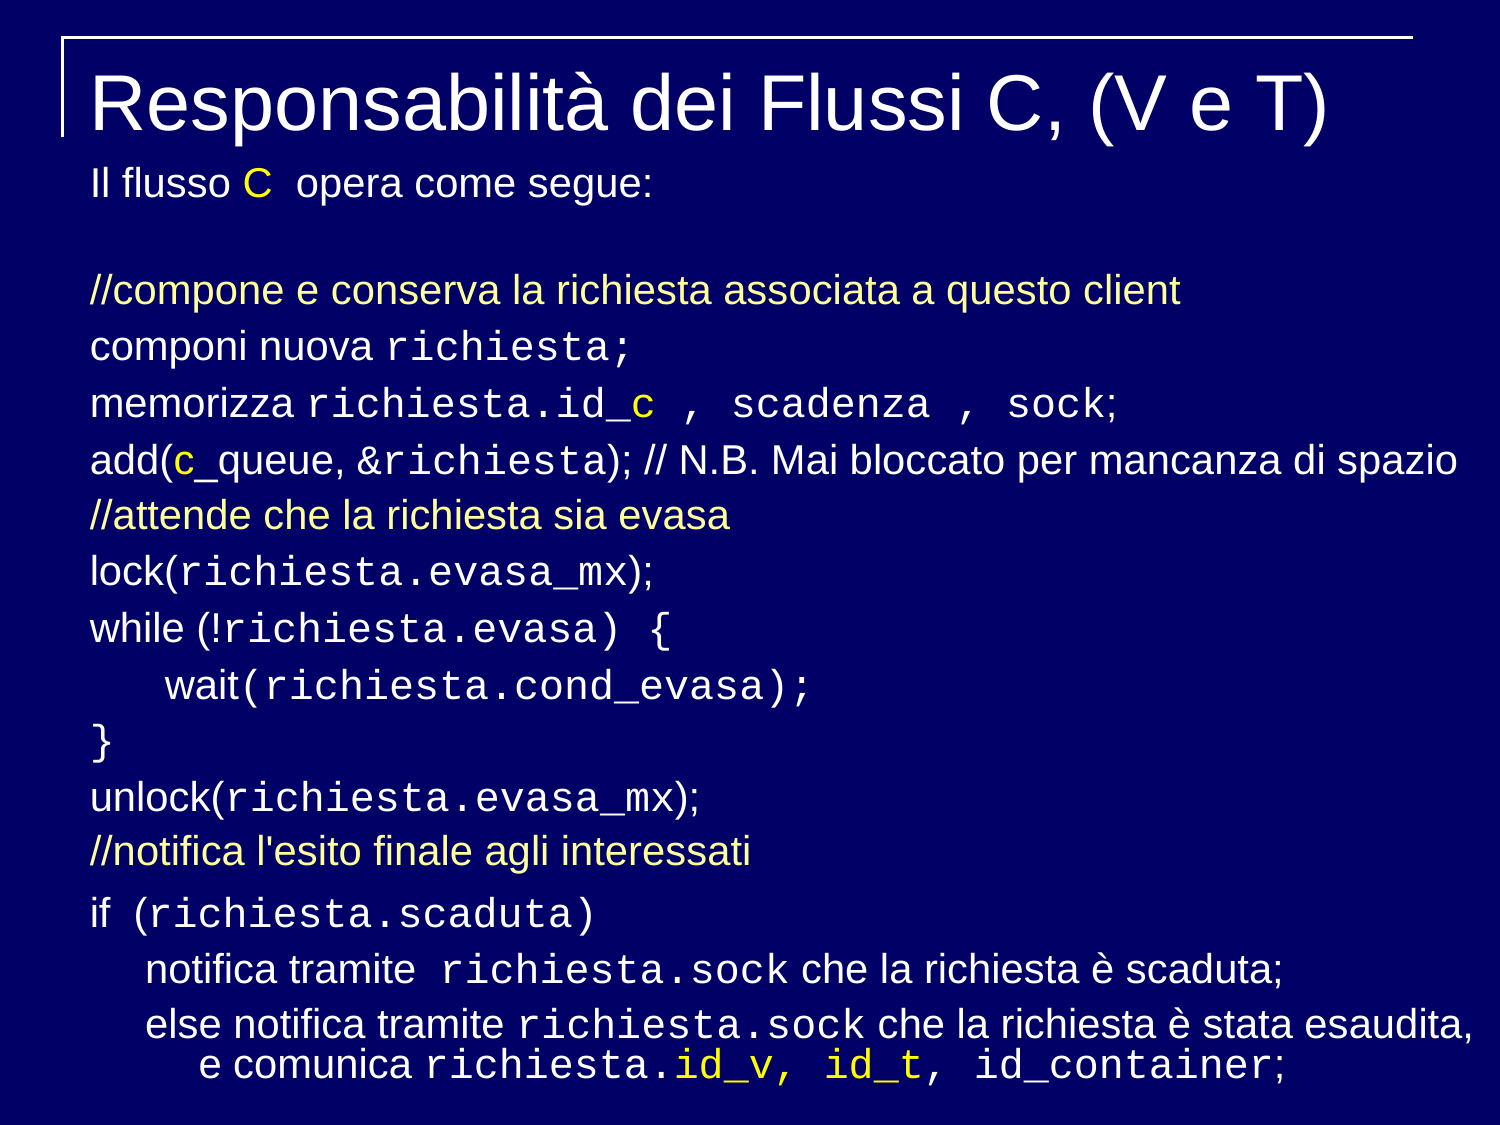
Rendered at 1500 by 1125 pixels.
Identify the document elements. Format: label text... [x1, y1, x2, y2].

title Responsabilità dei Flussi C, (V e T)‏ [75, 38, 1423, 154]
list Il flusso C opera come segue: //compone e conserva la richiesta associata a questo client componi nuova richiesta; memorizza richiesta.id_c , scadenza , sock; add(c_queue, &richiesta); // N.B. Mai bloccato per mancanza di spazio //attende che la richiesta sia evasa lock(richiesta.evasa_mx); while (!richiesta.evasa) { wait(richiesta.cond_evasa); } unlock(richiesta.evasa_mx); //notifica l'esito finale agli interessati if (richiesta.scaduta)‏ notifica tramite richiesta.sock che la richiesta è scaduta; else notifica tramite richiesta.sock che la richiesta è stata esaudita, e comunica richiesta.id_v, id_t, id_container; [75, 154, 1500, 1125]
